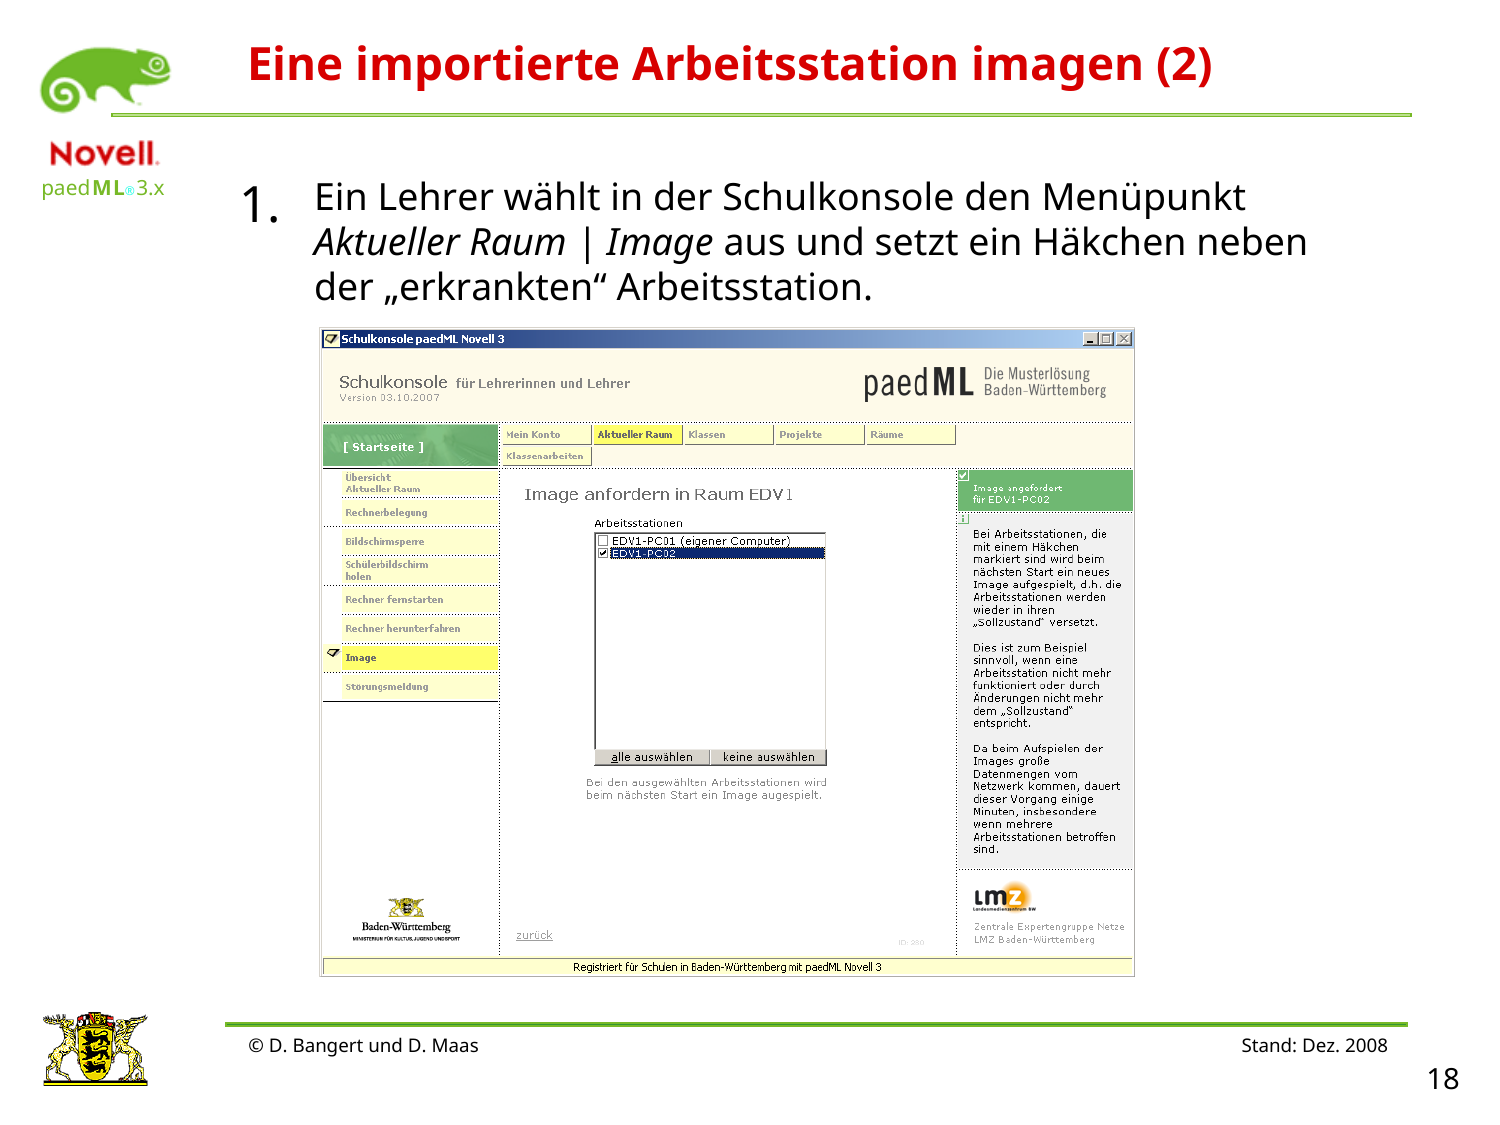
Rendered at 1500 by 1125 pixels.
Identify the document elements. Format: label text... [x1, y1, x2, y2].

picture [319, 327, 1135, 977]
text_box 1. [224, 165, 300, 241]
picture [41, 1011, 148, 1088]
text_box Ein Lehrer wählt in der Schulkonsole den Menüpunkt Aktueller Raum | Image aus und setzt ein Häkchen neben der „erkrankten“ Arbeitsstation. [299, 165, 1359, 316]
title Eine importierte Arbeitsstation imagen (2)‏ [232, 12, 1388, 113]
picture [26, 30, 184, 188]
